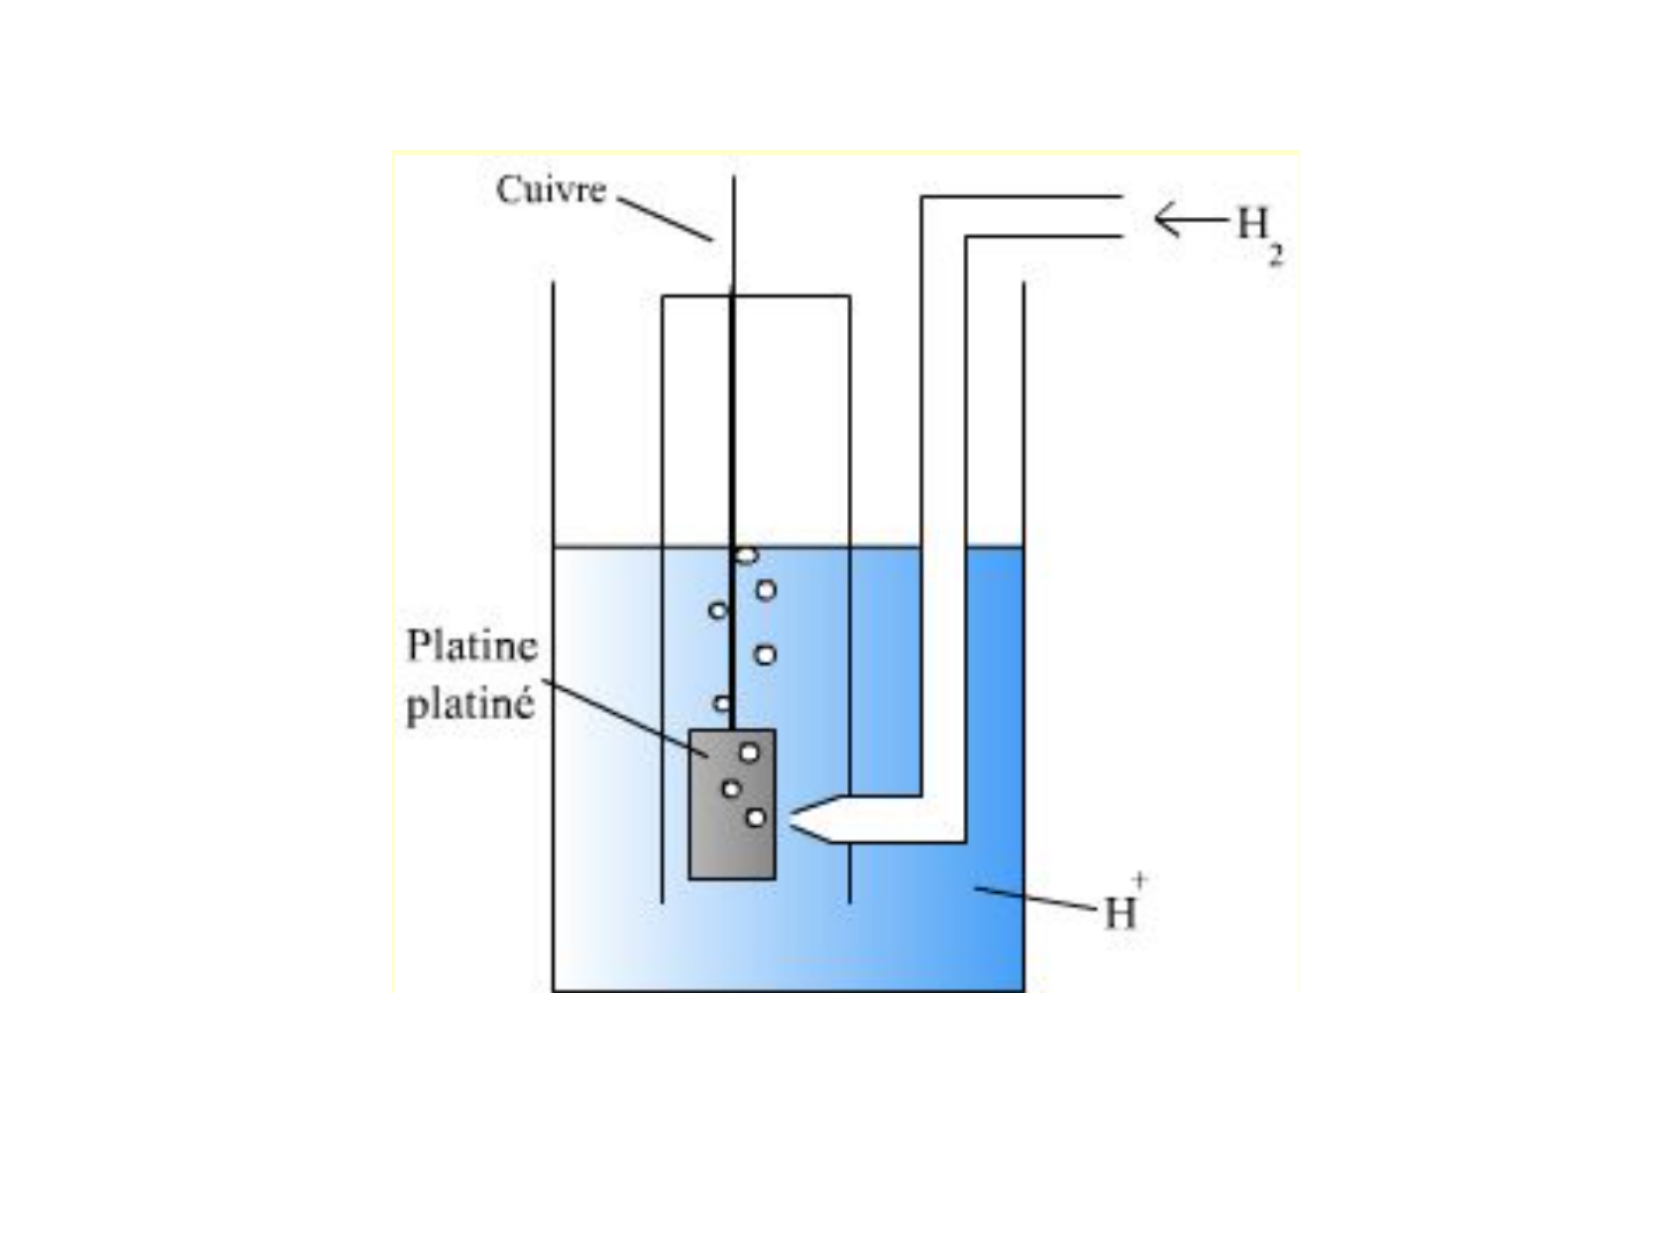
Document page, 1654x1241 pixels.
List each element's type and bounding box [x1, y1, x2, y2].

picture [392, 150, 1300, 993]
